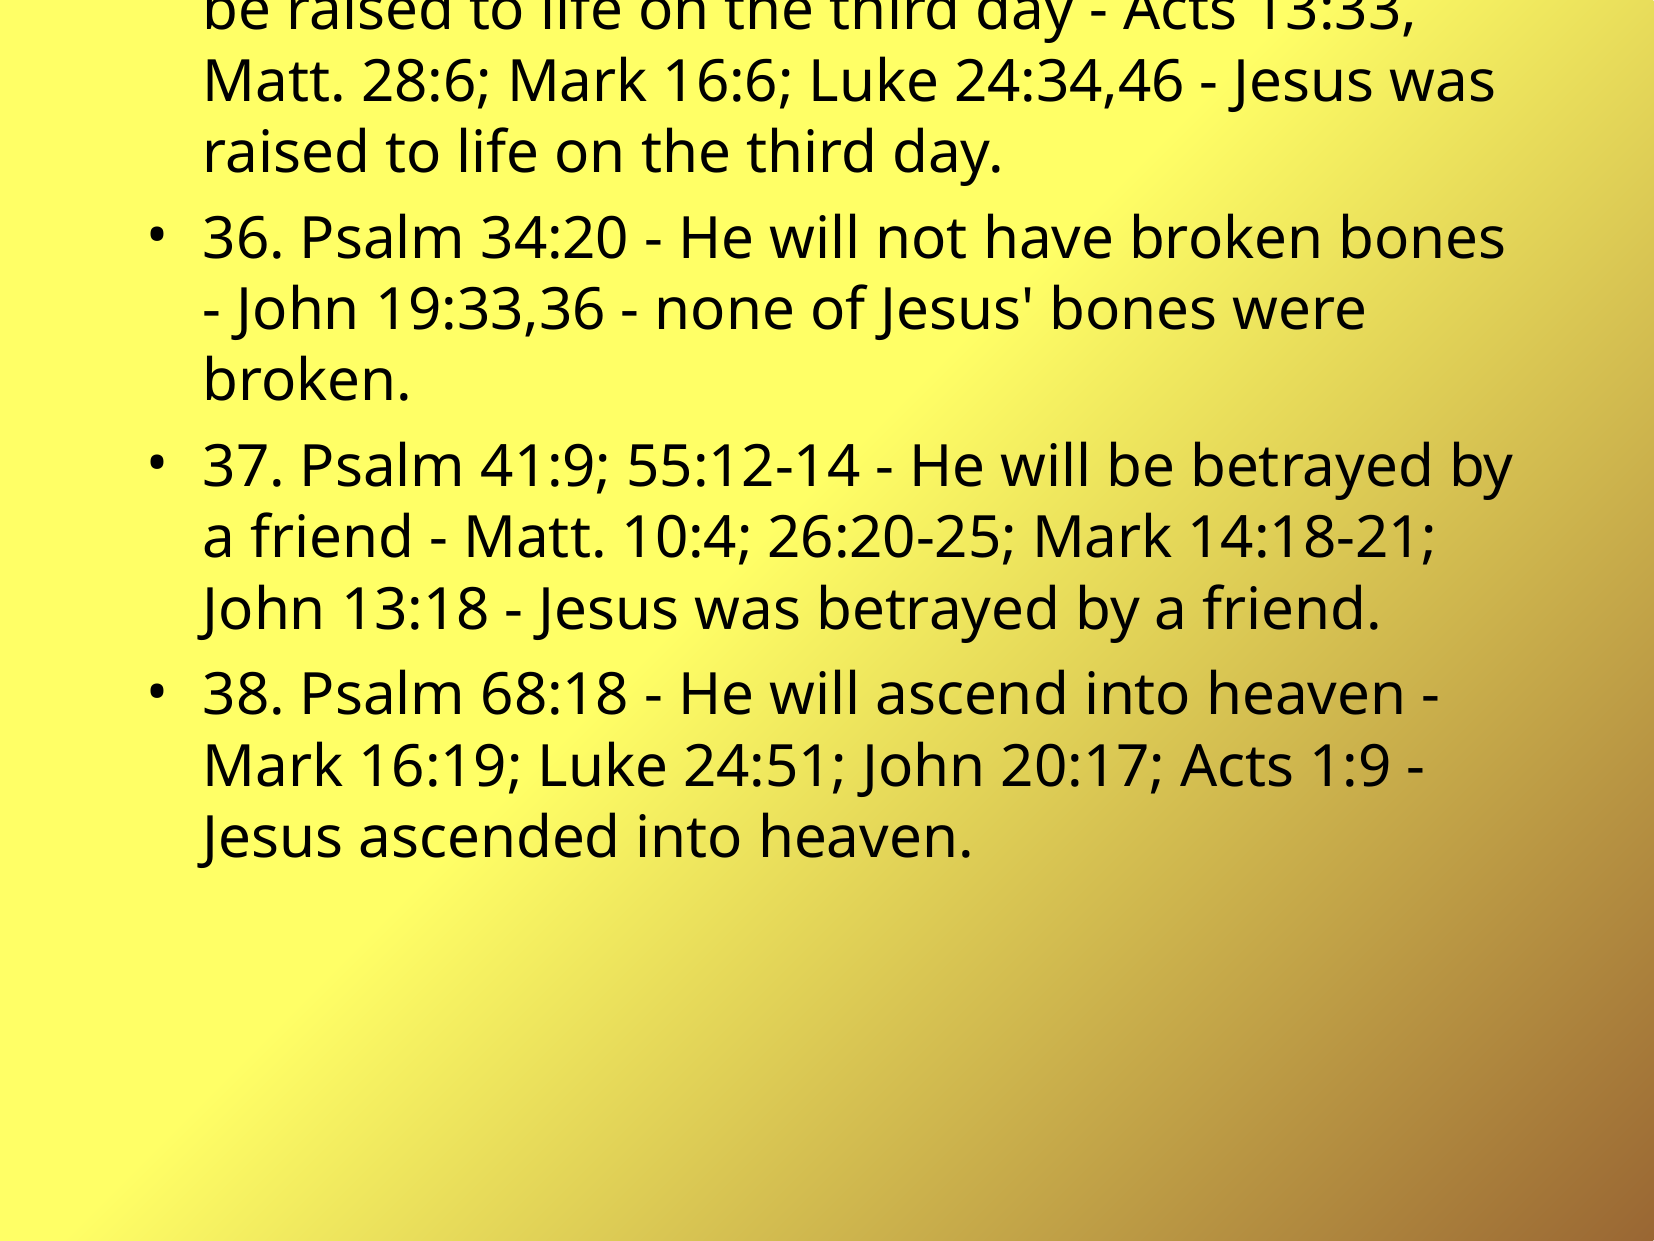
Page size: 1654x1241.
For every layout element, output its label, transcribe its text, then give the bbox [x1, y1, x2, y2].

list 35. Psalm 30:3; 41:10, 118:17; Hos 6:2 - He will be raised to life on the third day - Acts 13:33, Matt. 28:6; Mark 16:6; Luke 24:34,46 - Jesus was raised to life on the third day. 36. Psalm 34:20 - He will not have broken bones - John 19:33,36 - none of Jesus' bones were broken. 37. Psalm 41:9; 55:12-14 - He will be betrayed by a friend - Matt. 10:4; 26:20-25; Mark 14:18-21; John 13:18 - Jesus was betrayed by a friend. 38. Psalm 68:18 - He will ascend into heaven - Mark 16:19; Luke 24:51; John 20:17; Acts 1:9 - Jesus ascended into heaven. [131, 0, 1538, 1241]
